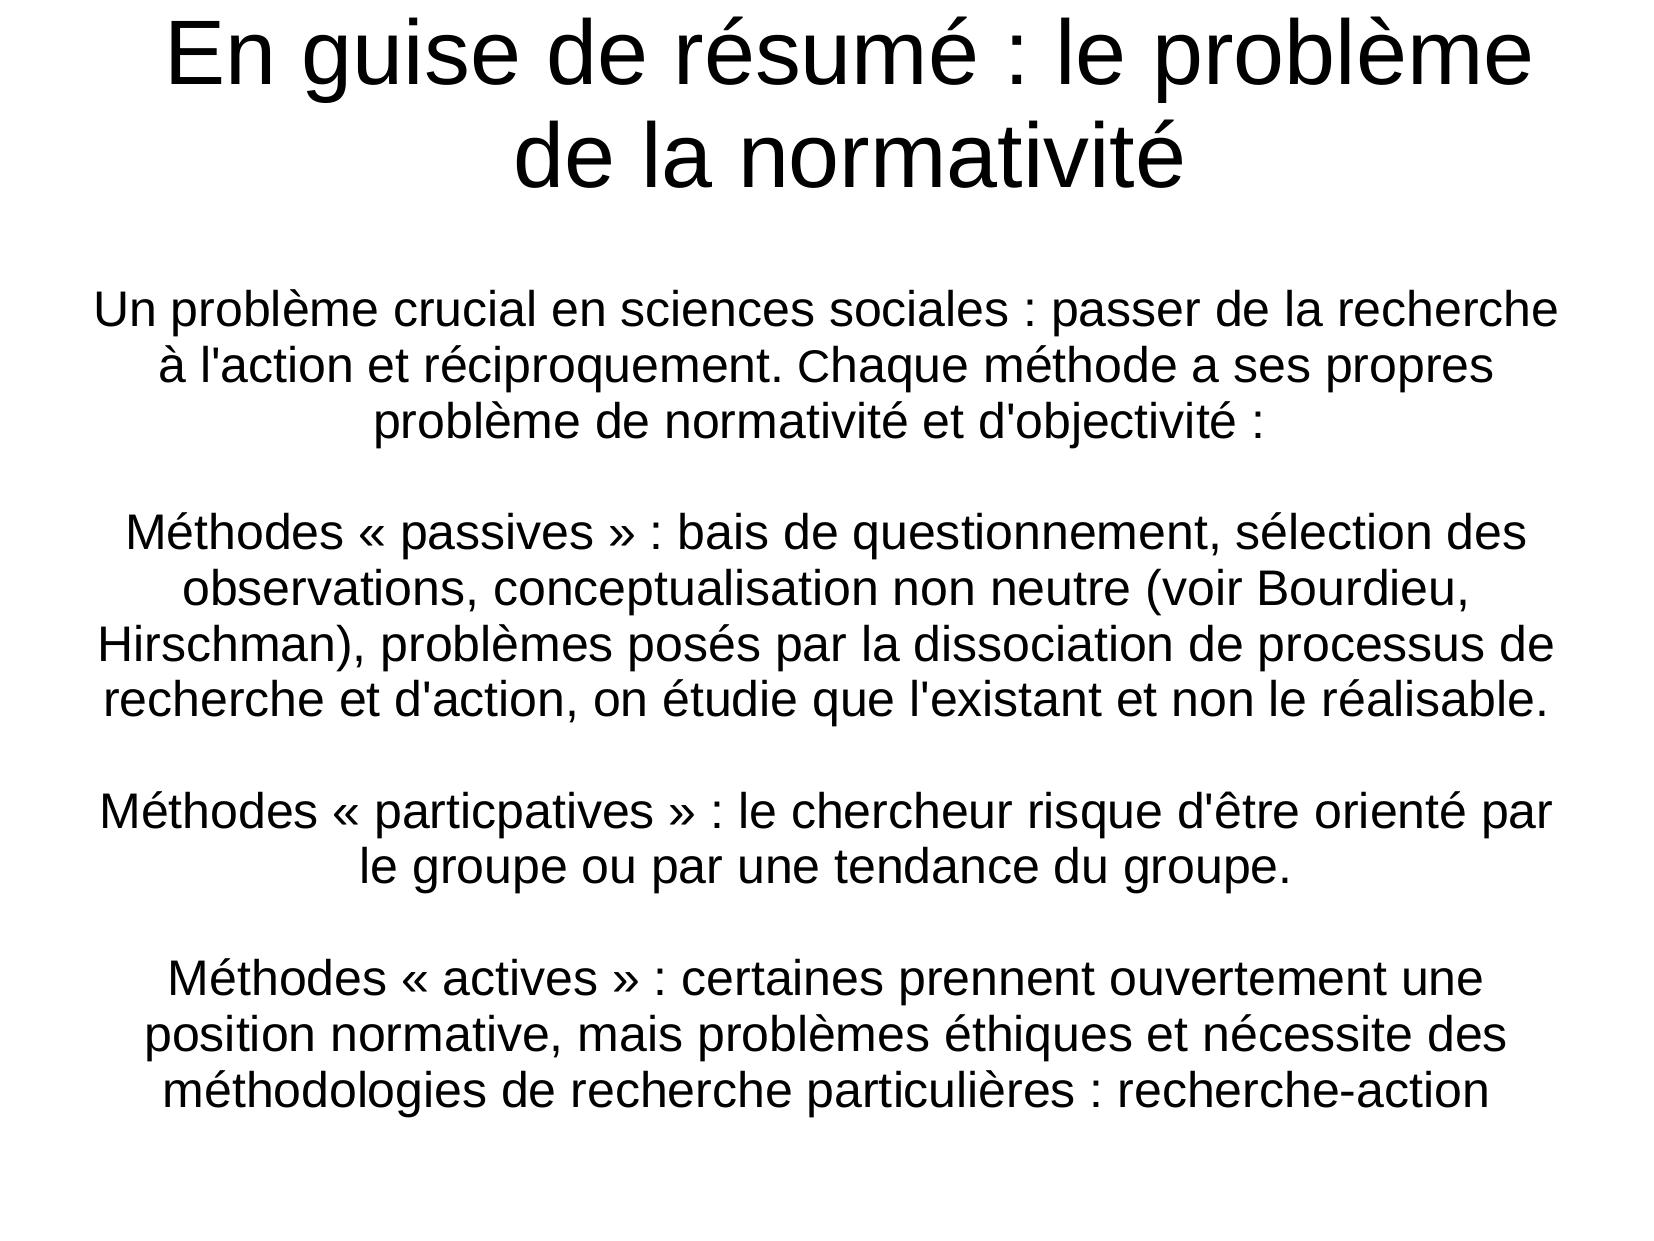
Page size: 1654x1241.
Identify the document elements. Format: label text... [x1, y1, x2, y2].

title En guise de résumé : le problème de la normativité [106, 1, 1595, 207]
subtitle Un problème crucial en sciences sociales : passer de la recherche à l'action et réciproquement. Chaque méthode a ses propres problème de normativité et d'objectivité : Méthodes « passives » : bais de questionnement, sélection des observations, conceptualisation non neutre (voir Bourdieu, Hirschman), problèmes posés par la dissociation de processus de recherche et d'action, on étudie que l'existant et non le réalisable. Méthodes « particpatives » : le chercheur risque d'être orienté par le groupe ou par une tendance du groupe. Méthodes « actives » : certaines prennent ouvertement une position normative, mais problèmes éthiques et nécessite des méthodologies de recherche particulières : recherche-action [82, 281, 1571, 1118]
